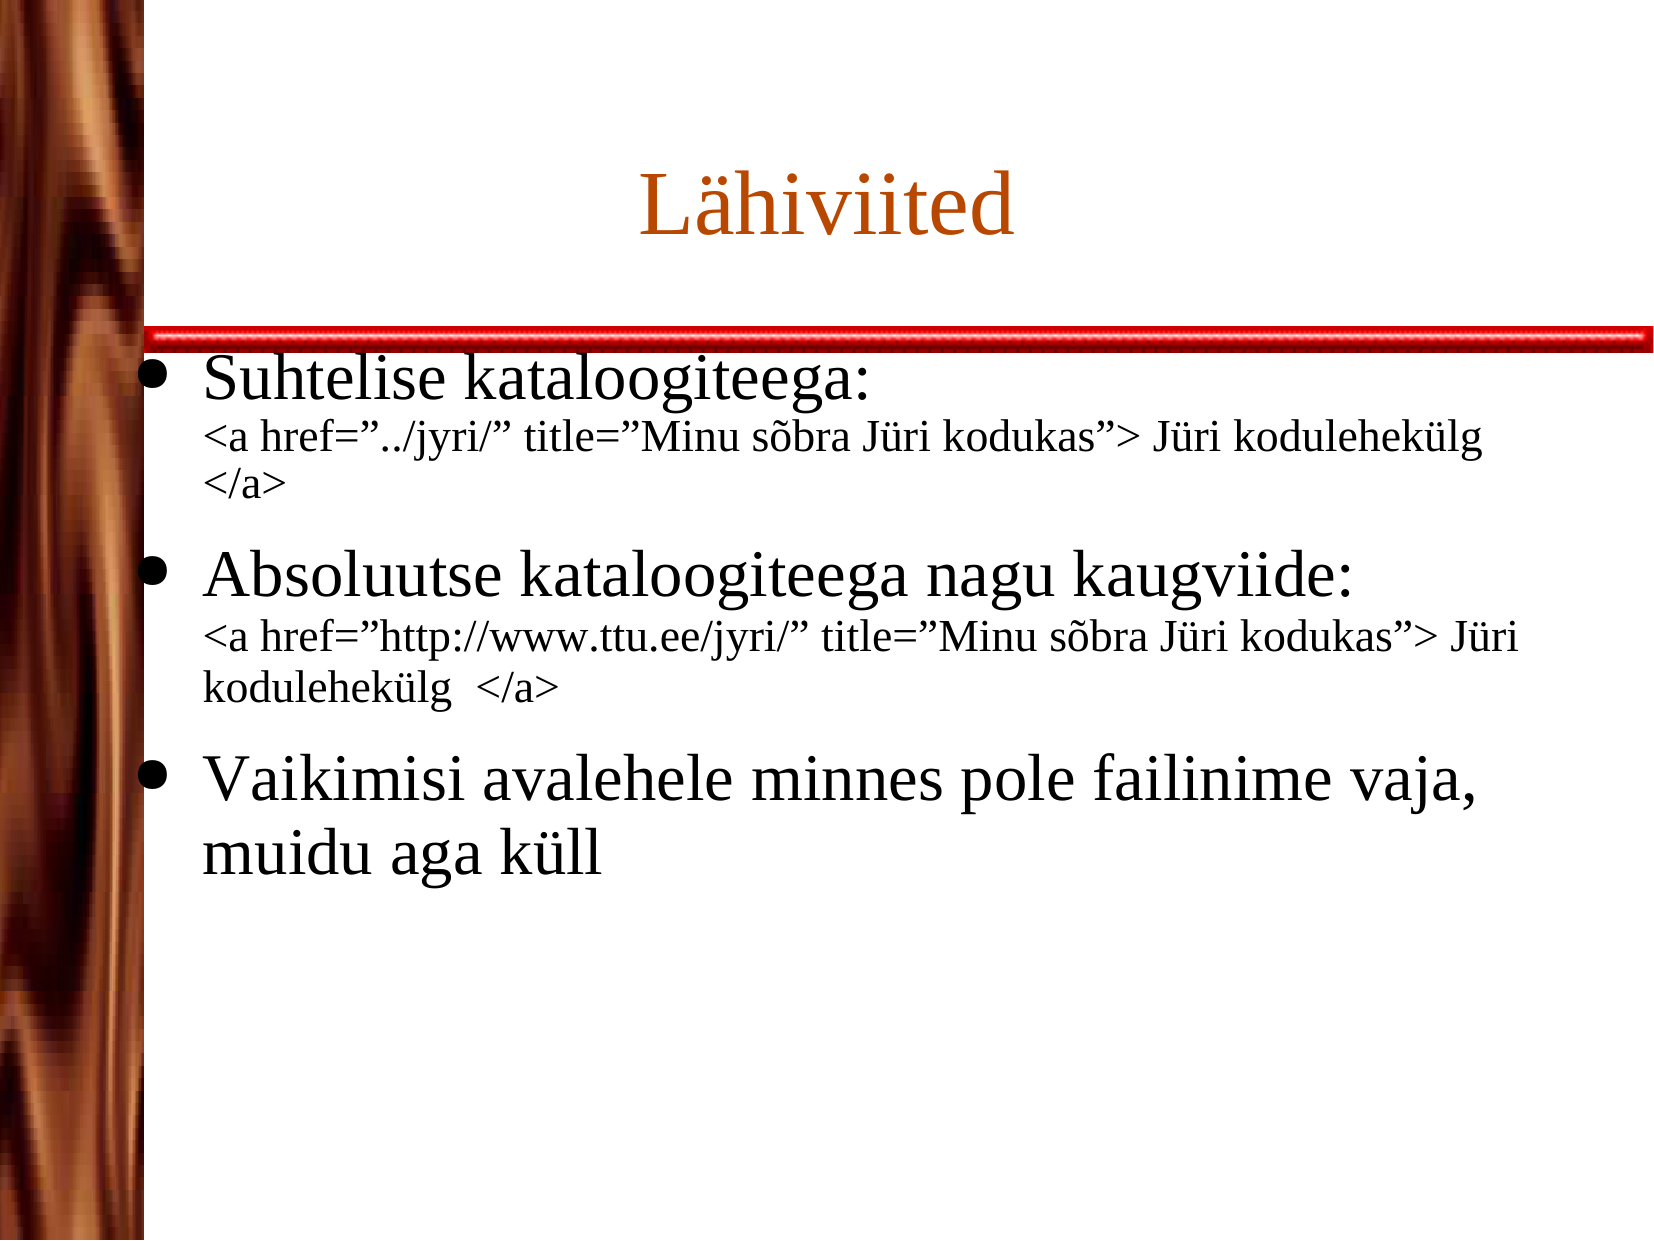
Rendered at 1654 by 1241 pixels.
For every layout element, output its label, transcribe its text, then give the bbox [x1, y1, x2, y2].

list Suhtelise kataloogiteega: <a href=”../jyri/” title=”Minu sõbra Jüri kodukas”> Jüri kodulehekülg </a> Absoluutse kataloogiteega nagu kaugviide: <a href=”http://www.ttu.ee/jyri/” title=”Minu sõbra Jüri kodukas”> Jüri kodulehekülg </a> Vaikimisi avalehele minnes pole failinime vaja, muidu aga küll [121, 344, 1533, 1126]
title Lähiviited [121, 100, 1533, 312]
picture [0, 0, 1654, 1240]
